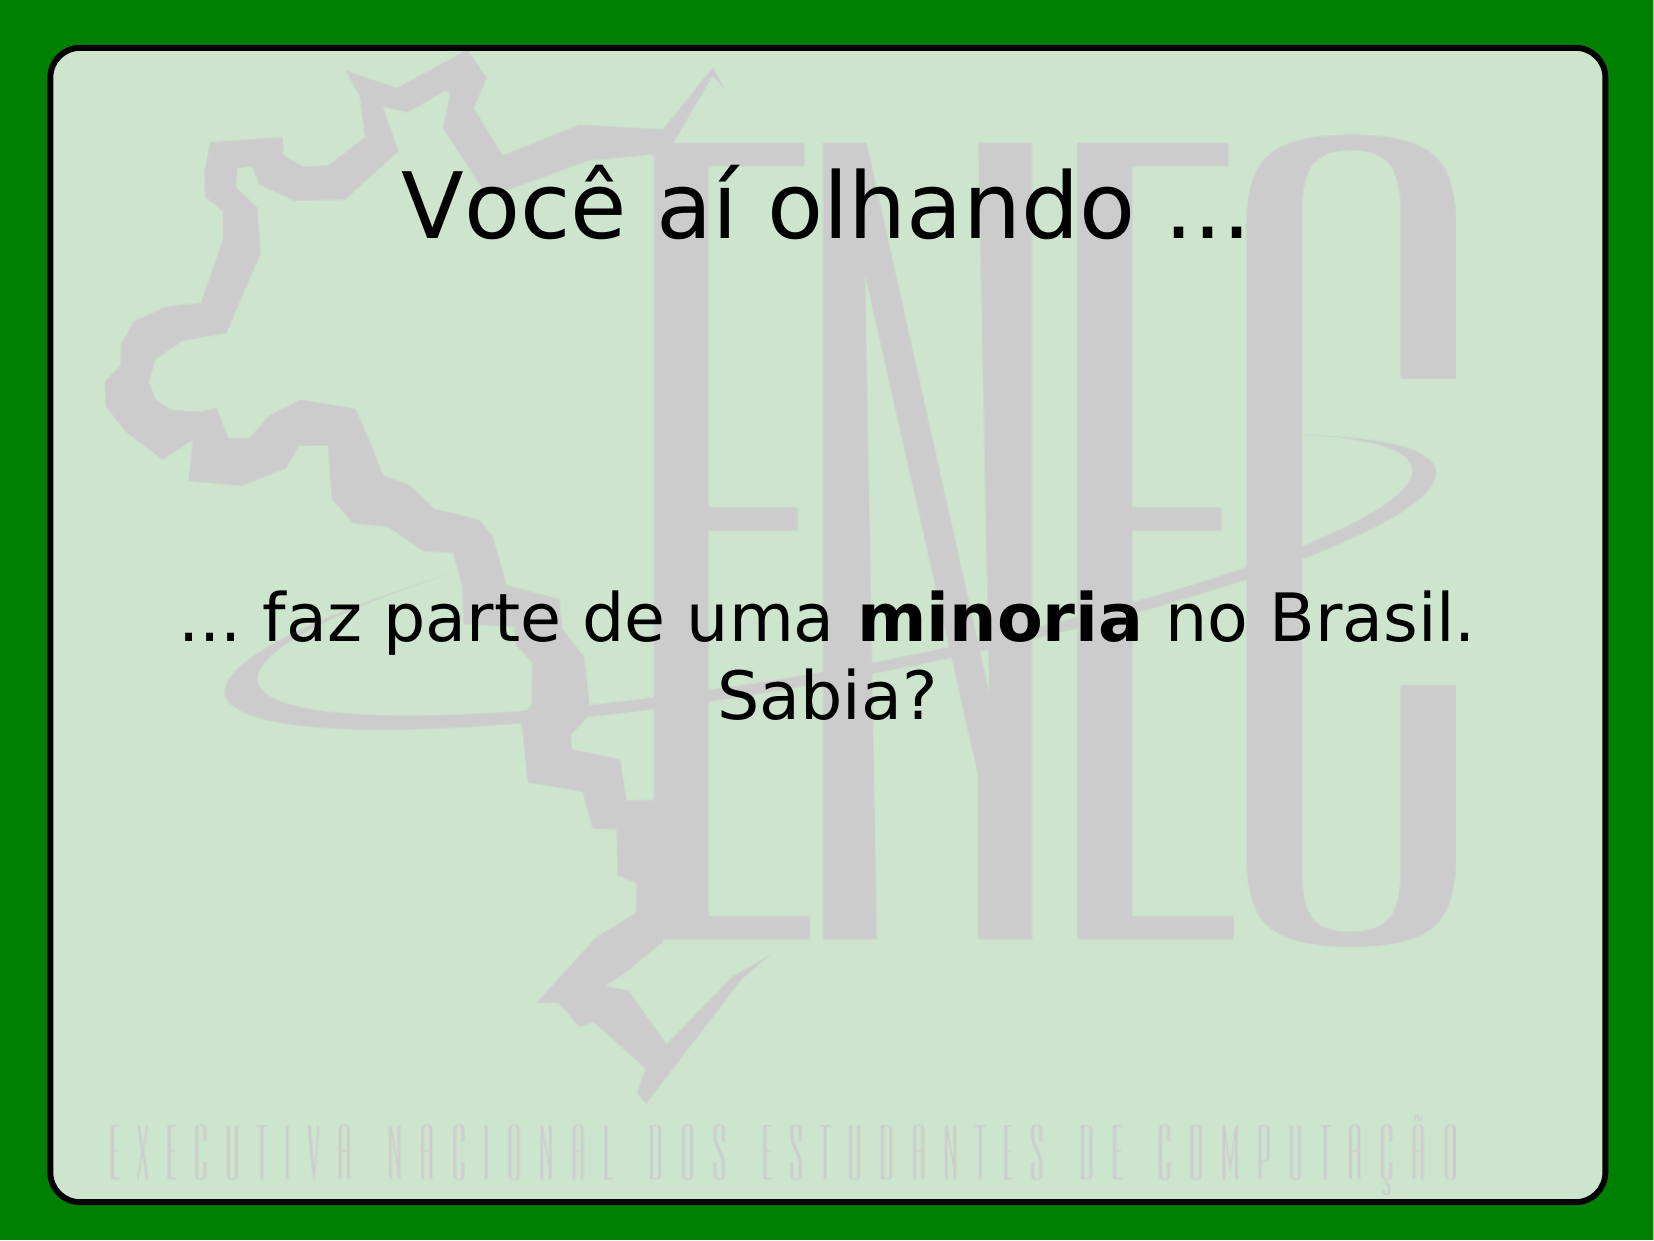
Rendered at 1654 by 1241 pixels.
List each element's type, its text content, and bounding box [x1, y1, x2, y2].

subtitle ... faz parte de uma minoria no Brasil. Sabia? [121, 344, 1534, 1127]
title Você aí olhando ... [121, 102, 1534, 310]
